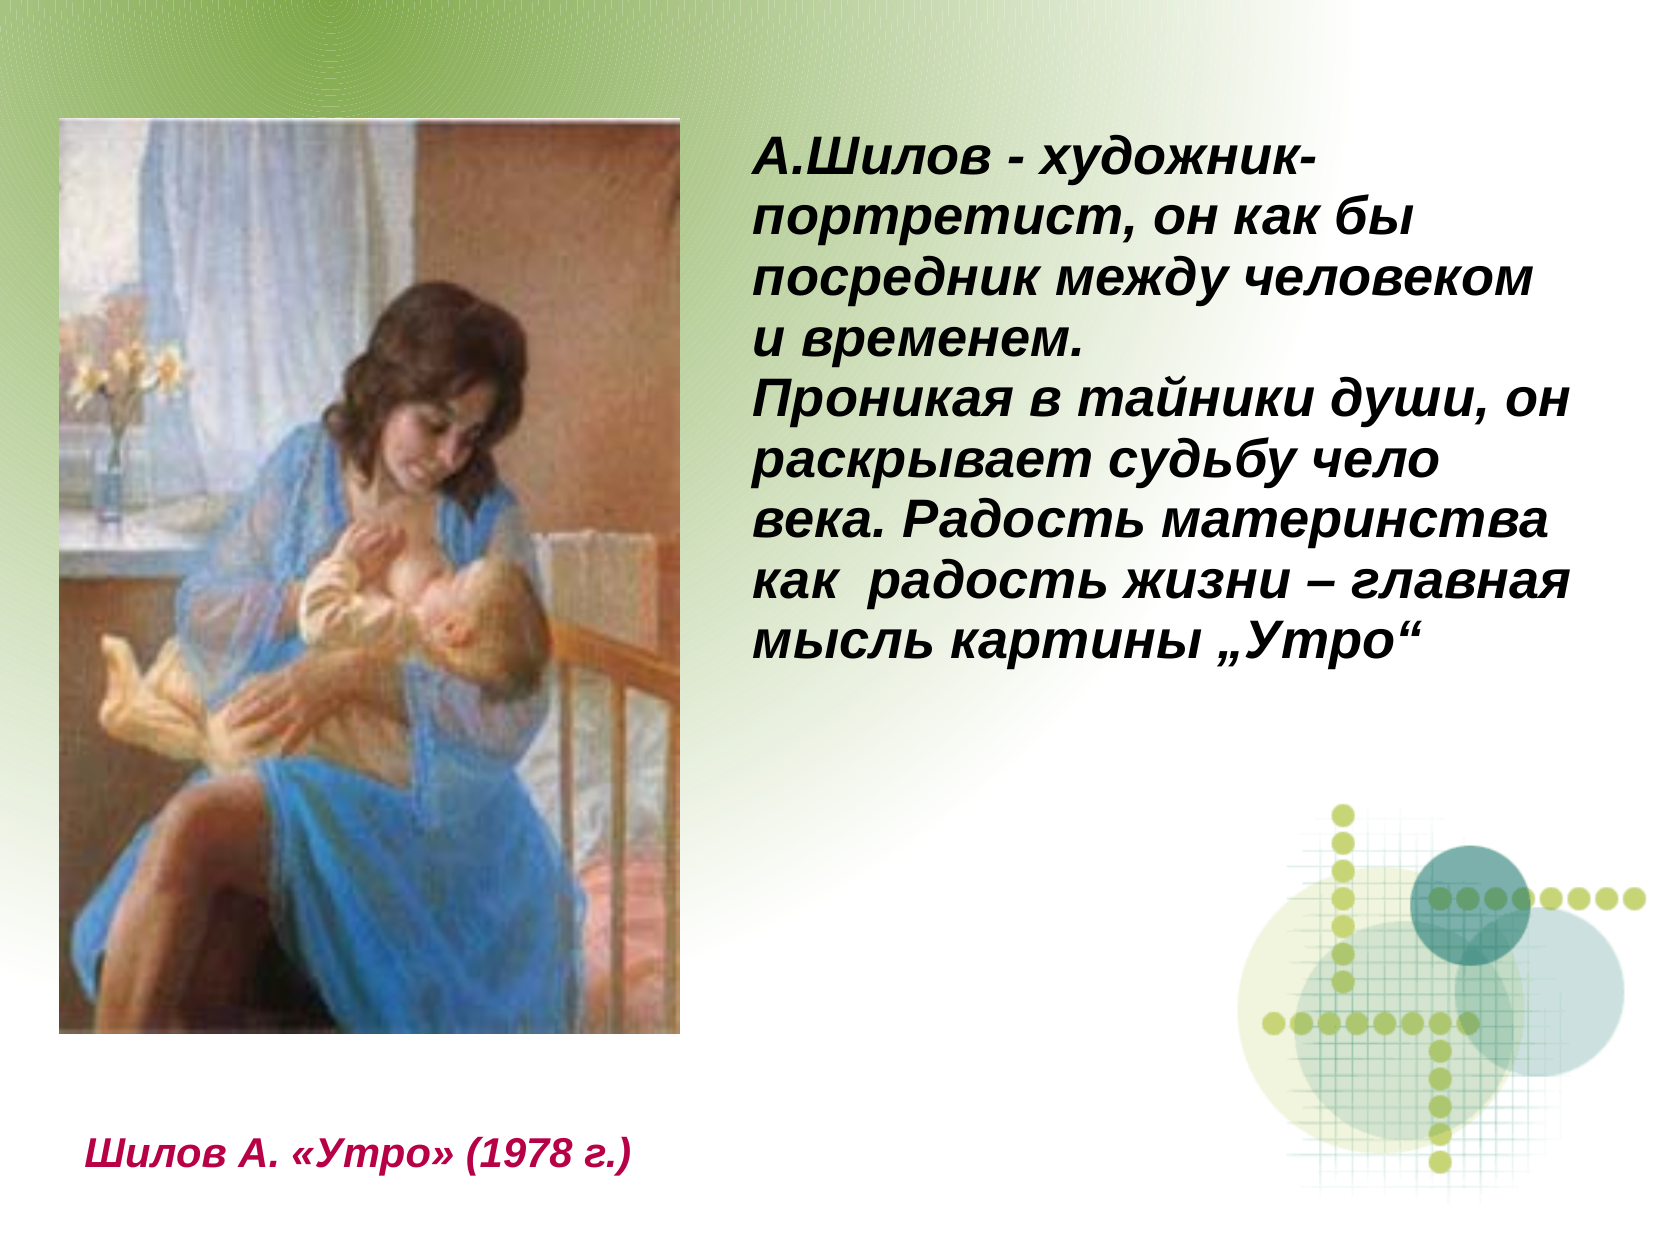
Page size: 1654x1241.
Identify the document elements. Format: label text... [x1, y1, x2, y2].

picture [59, 118, 680, 1034]
picture [1224, 792, 1654, 1211]
text_box Шилов А. «Утро» (1978 г.) [59, 1122, 1078, 1185]
text_box А.Шилов - художник-портретист, он как бы посредник между человеком и временем. Проникая в тайники души, он раскрывает судьбу чело века. Радость материнства как радость жизни – главная мысль картины „Утро“ [738, 118, 1595, 888]
